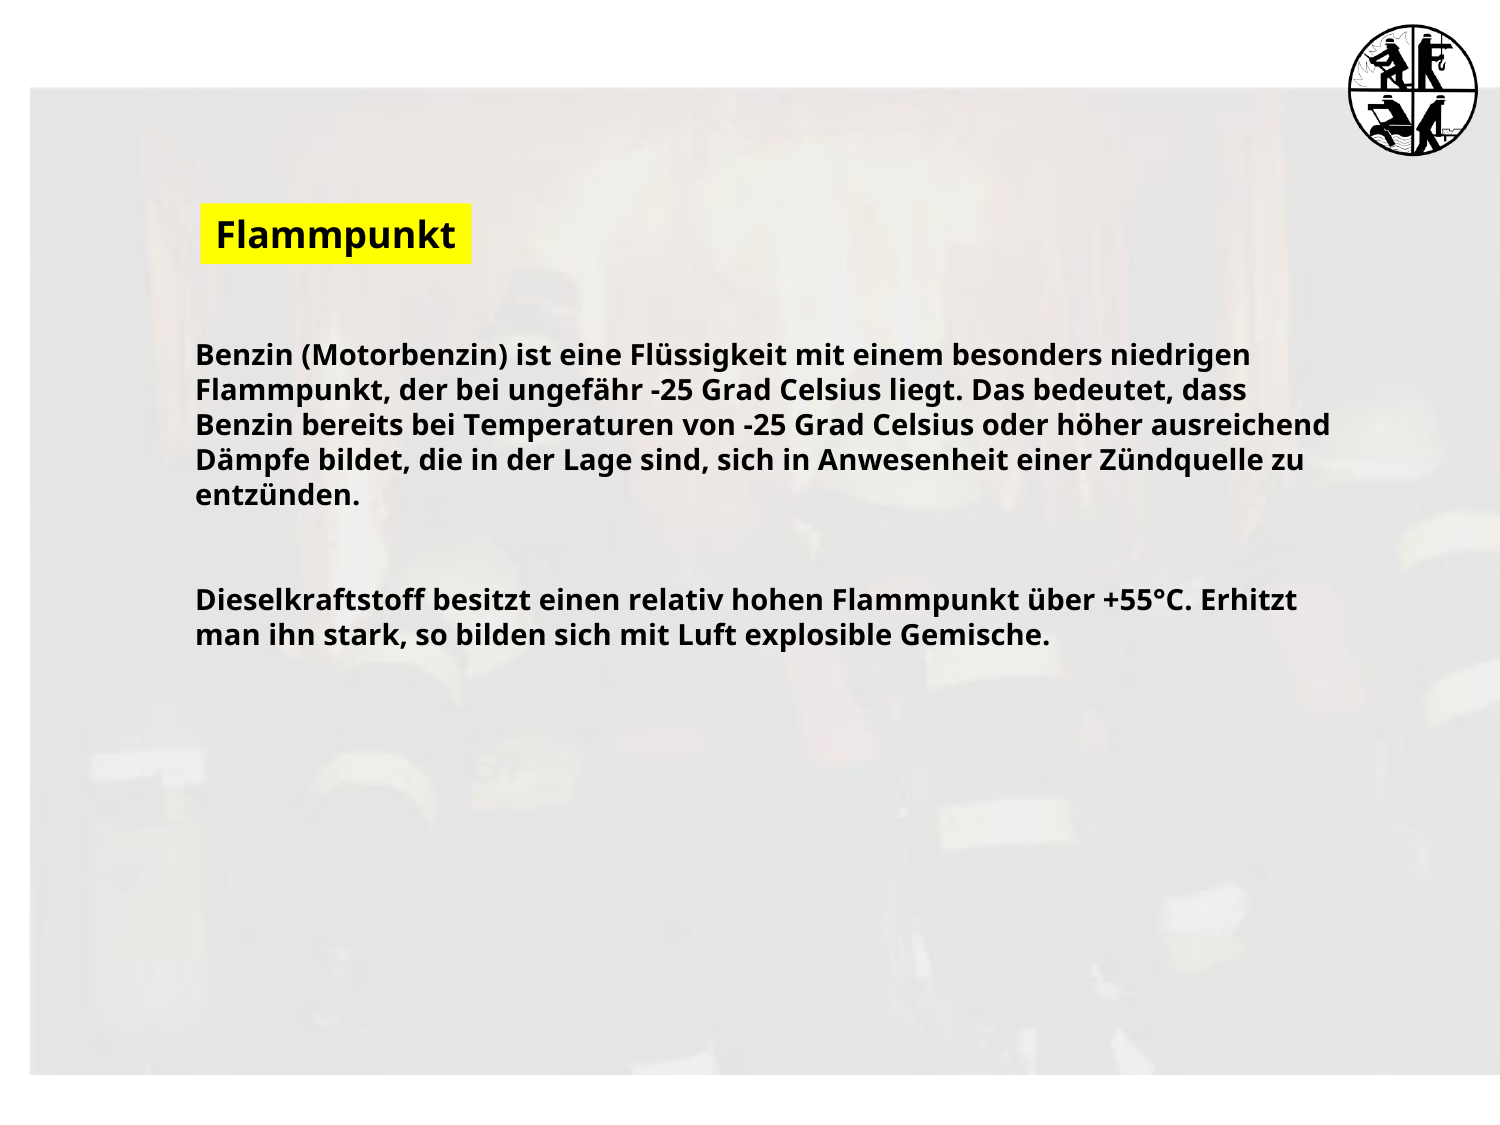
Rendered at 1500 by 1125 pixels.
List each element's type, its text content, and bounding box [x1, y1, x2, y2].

text_box Benzin (Motorbenzin) ist eine Flüssigkeit mit einem besonders niedrigen Flammpunkt, der bei ungefähr -25 Grad Celsius liegt. Das bedeutet, dass Benzin bereits bei Temperaturen von -25 Grad Celsius oder höher ausreichend Dämpfe bildet, die in der Lage sind, sich in Anwesenheit einer Zündquelle zu entzünden. Dieselkraftstoff besitzt einen relativ hohen Flammpunkt über +55°C. Erhitzt man ihn stark, so bilden sich mit Luft explosible Gemische. [180, 329, 1362, 835]
text_box Flammpunkt [200, 203, 472, 264]
picture [31, 20, 1500, 1075]
